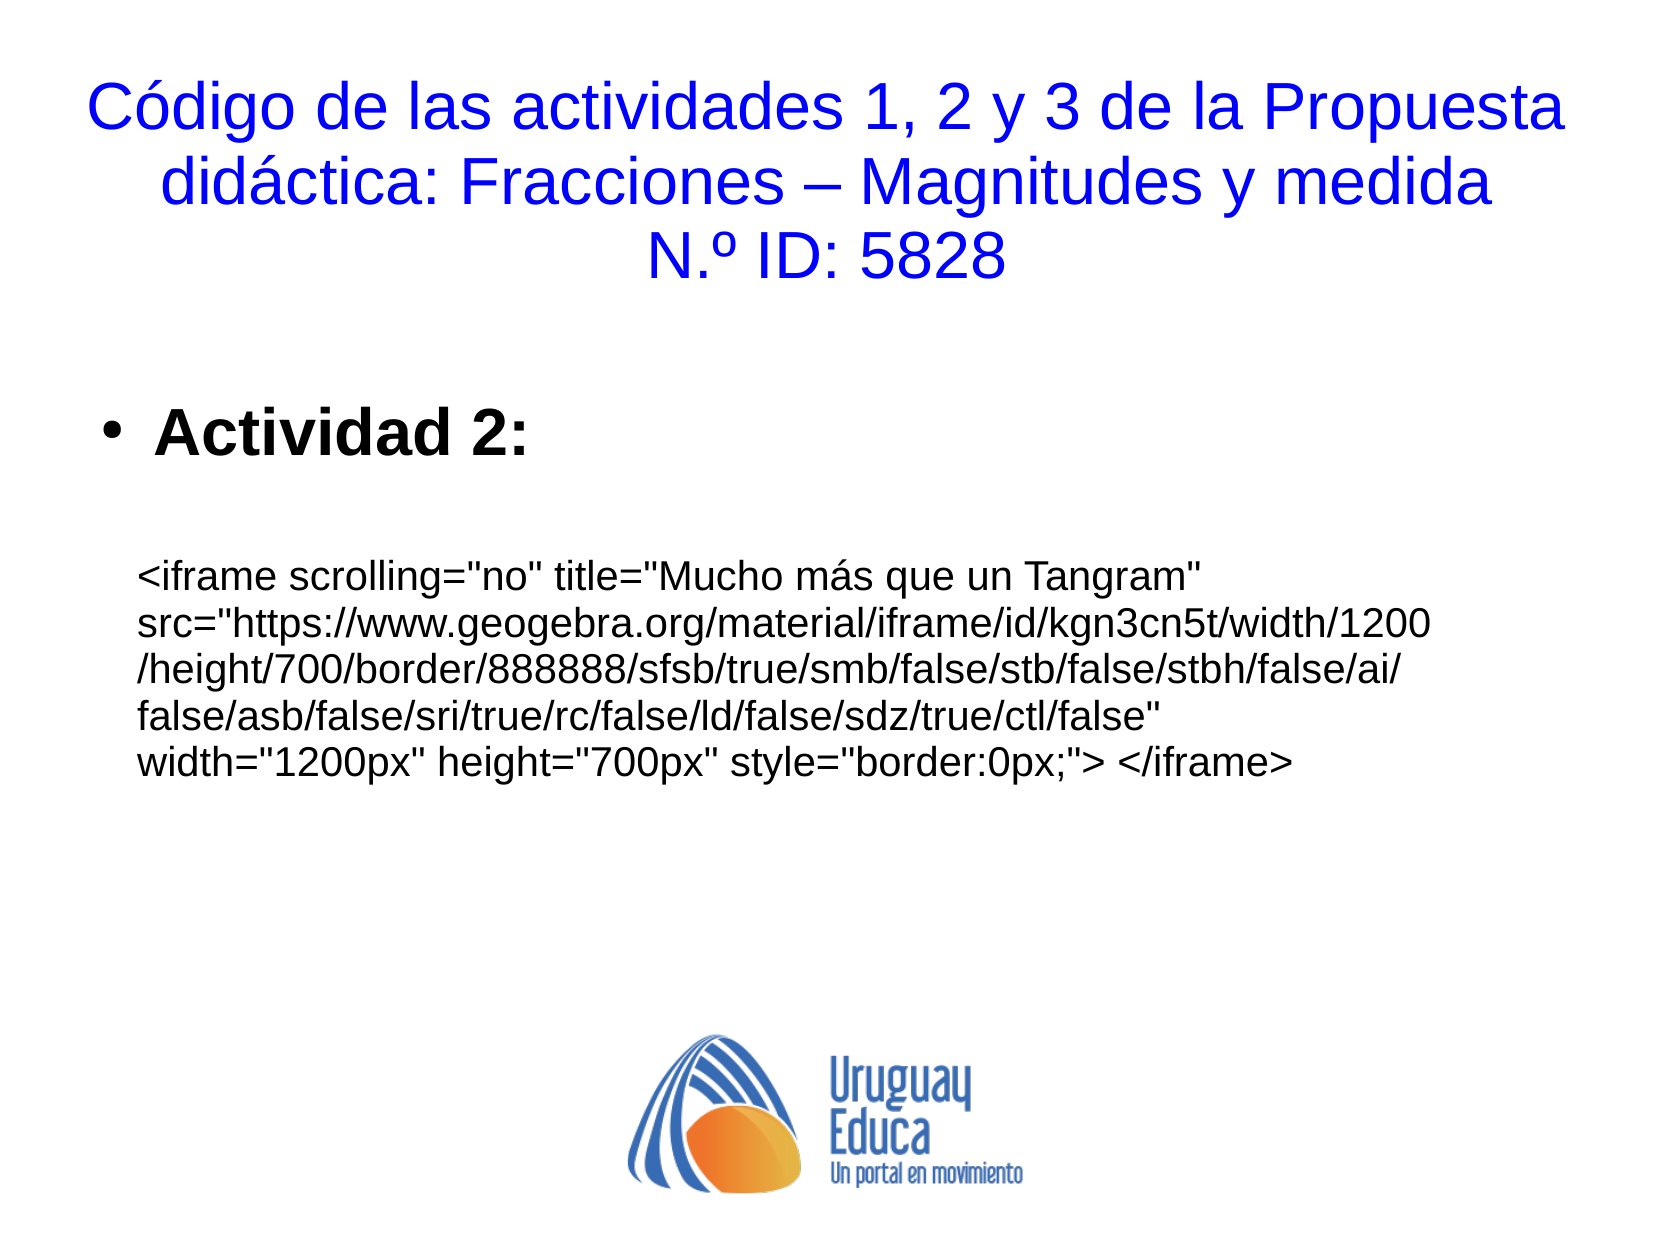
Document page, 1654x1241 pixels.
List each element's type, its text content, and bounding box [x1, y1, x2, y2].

picture [622, 982, 1032, 1241]
title Código de las actividades 1, 2 y 3 de la Propuesta didáctica: Fracciones – Magnitudes y medida N.º ID: 5828 [82, 31, 1571, 290]
list Actividad 2: [82, 290, 1571, 1010]
text_box <iframe scrolling="no" title="Mucho más que un Tangram" src="https://www.geogebra.org/material/iframe/id/kgn3cn5t/width/1200/height/700/border/888888/sfsb/true/smb/false/stb/false/stbh/false/ai/false/asb/false/sri/true/rc/false/ld/false/sdz/true/ctl/false" width="1200px" height="700px" style="border:0px;"> </iframe> [122, 545, 1453, 886]
